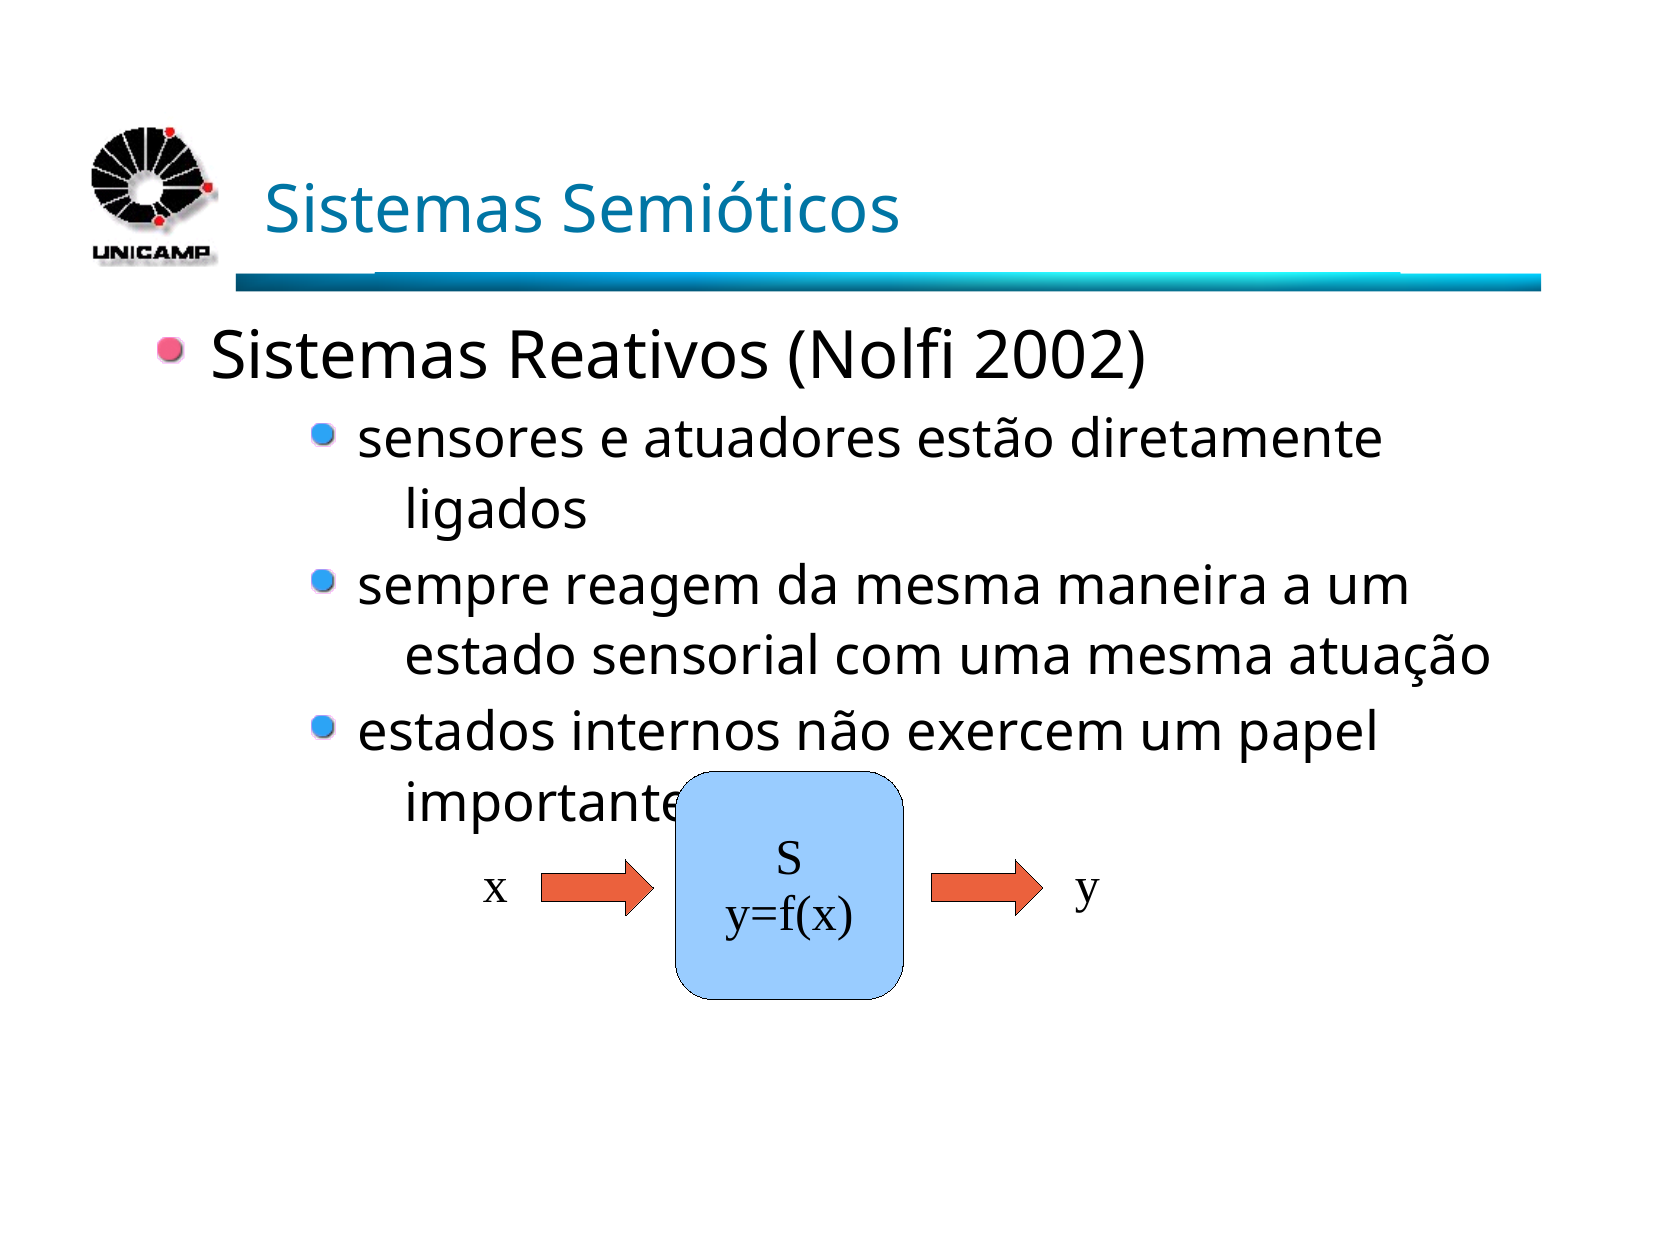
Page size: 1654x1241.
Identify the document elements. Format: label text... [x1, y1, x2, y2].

title Sistemas Semióticos [264, 42, 1534, 250]
text_box [931, 859, 1043, 916]
list Sistemas Reativos (Nolfi 2002) sensores e atuadores estão diretamente ligados sempre reagem da mesma maneira a um estado sensorial com uma mesma atuação estados internos não exercem um papel importante [121, 309, 1534, 1167]
text_box x [468, 850, 575, 921]
picture [125, 272, 1654, 295]
text_box S y=f(x) [675, 771, 904, 1000]
text_box [541, 859, 654, 916]
text_box y [1060, 850, 1116, 921]
